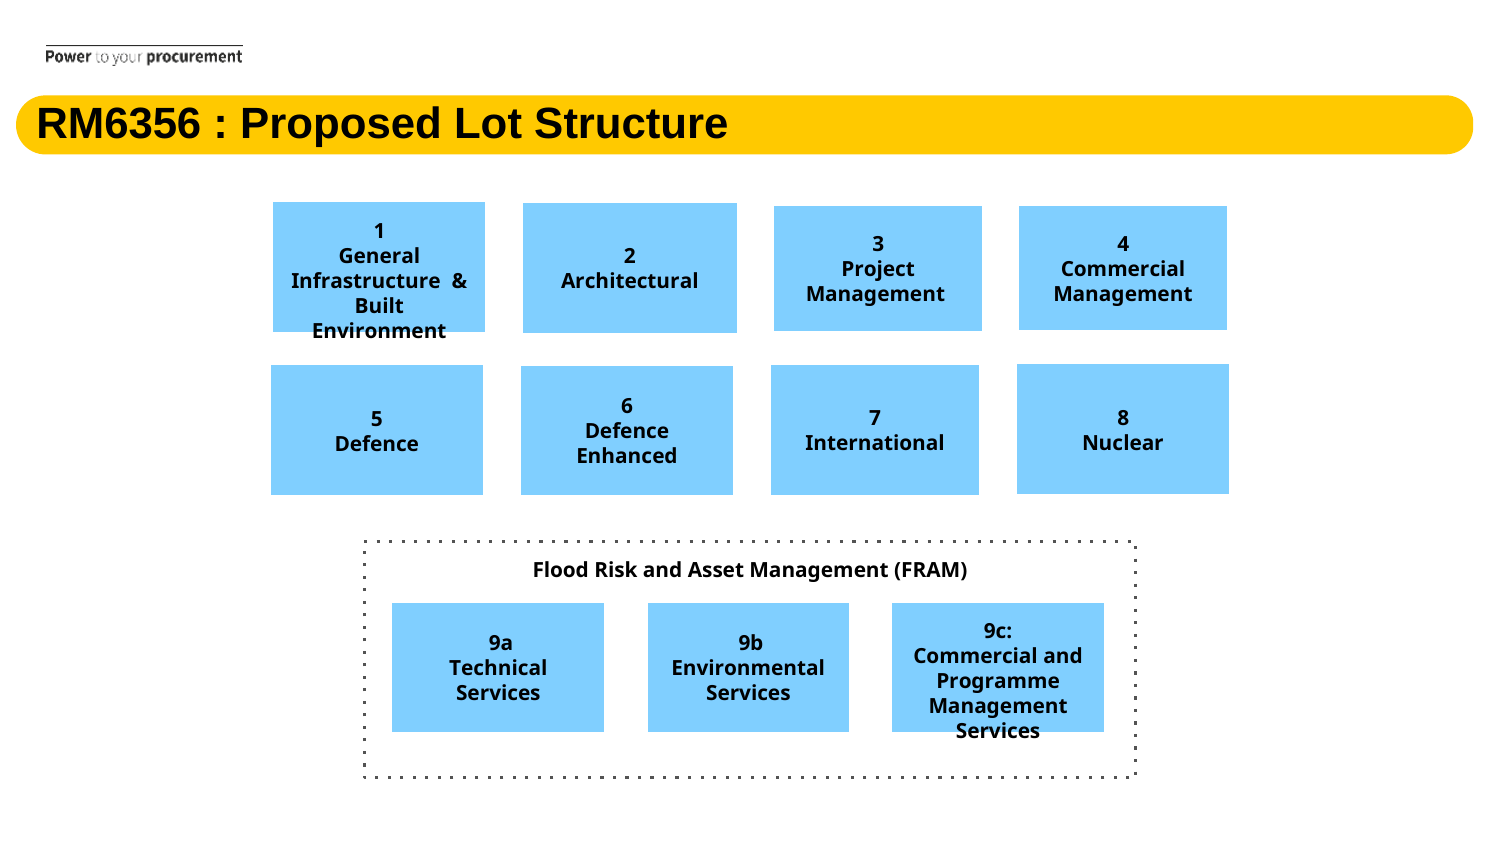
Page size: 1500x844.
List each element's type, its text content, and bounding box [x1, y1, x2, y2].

text_box 1 General Infrastructure & Built Environment [273, 202, 485, 332]
text_box 9c: Commercial and Programme Management Services [892, 603, 1104, 732]
text_box 3 Project Management [774, 206, 982, 331]
text_box 9a Technical Services [392, 603, 604, 732]
text_box 5 Defence [271, 365, 483, 495]
text_box 9b Environmental Services [648, 603, 849, 732]
text_box 6 Defence Enhanced [521, 366, 733, 495]
text_box 8 Nuclear [1017, 364, 1229, 494]
text_box 7 International [771, 365, 979, 495]
text_box 4 Commercial Management [1019, 206, 1227, 330]
text_box Flood Risk and Asset Management (FRAM) [364, 542, 1136, 778]
text_box 2 Architectural [523, 203, 737, 333]
title RM6356 : Proposed Lot Structure [36, 94, 1216, 199]
